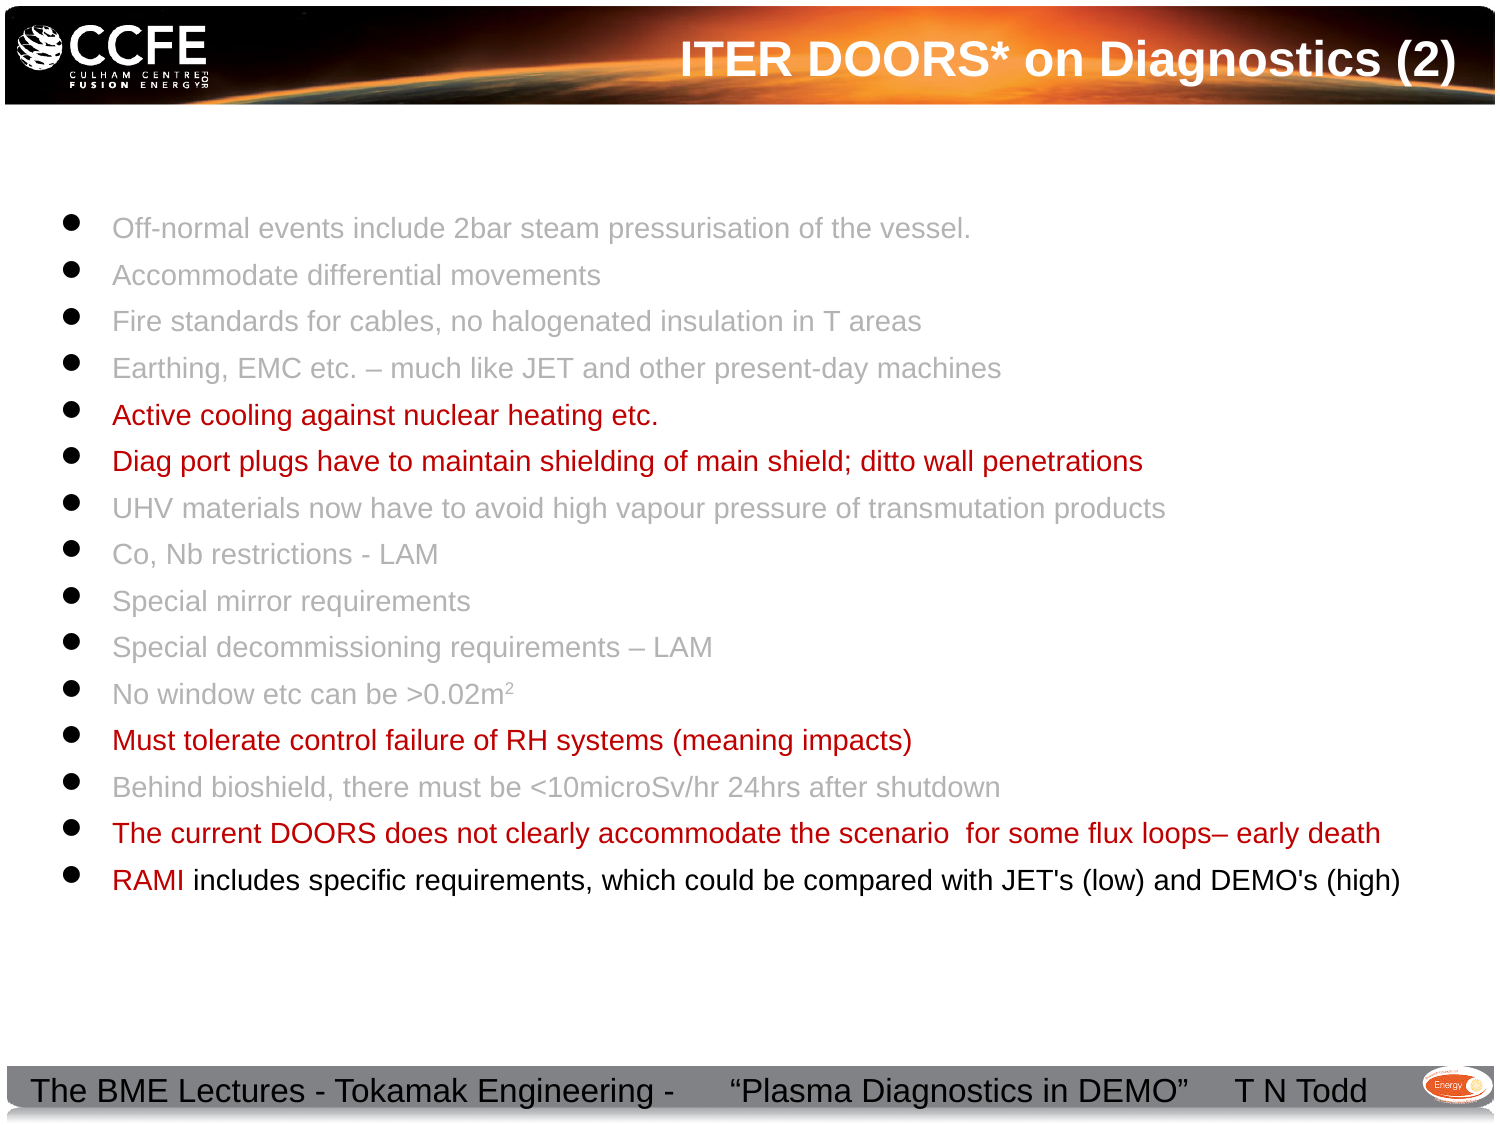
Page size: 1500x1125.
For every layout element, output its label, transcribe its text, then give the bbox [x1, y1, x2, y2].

picture [7, 1066, 1494, 1125]
text_box ITER DOORS* on Diagnostics (2) [664, 18, 1496, 90]
picture [5, 6, 1495, 105]
text_box Off-normal events include 2bar steam pressurisation of the vessel. Accommodate differential movements Fire standards for cables, no halogenated insulation in T areas Earthing, EMC etc. – much like JET and other present-day machines Active cooling against nuclear heating etc. Diag port plugs have to maintain shielding of main shield; ditto wall penetrations UHV materials now have to avoid high vapour pressure of transmutation products Co, Nb restrictions - LAM Special mirror requirements Special decommissioning requirements – LAM No window etc can be >0.02m2 Must tolerate control failure of RH systems (meaning impacts) Behind bioshield, there must be <10microSv/hr 24hrs after shutdown The current DOORS does not clearly accommodate the scenario for some flux loops– early death RAMI includes specific requirements, which could be compared with JET's (low) and DEMO's (high) [28, 196, 1471, 929]
